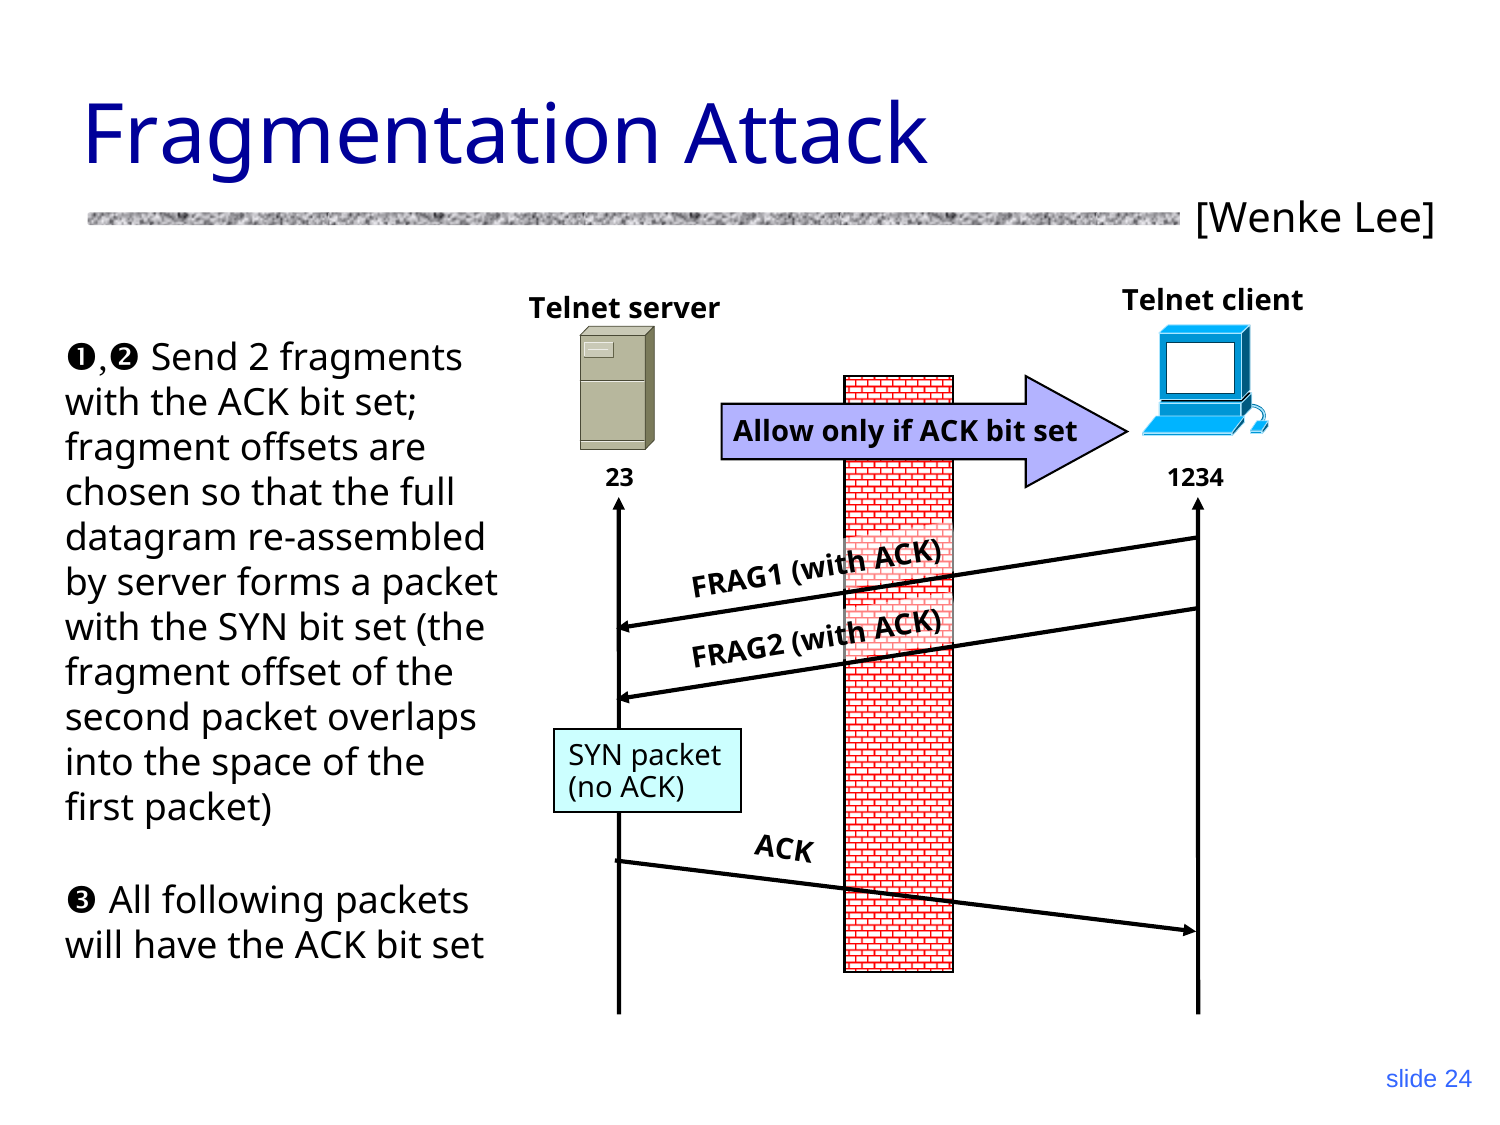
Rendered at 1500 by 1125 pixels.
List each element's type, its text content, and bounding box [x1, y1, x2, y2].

text_box Fragmentation Attack [66, 37, 1342, 188]
text_box Allow only if ACK bit set [718, 406, 1138, 457]
picture [1261, 406, 1266, 414]
text_box [721, 457, 1081, 538]
text_box [844, 891, 954, 972]
text_box [1250, 420, 1269, 434]
picture [87, 212, 1180, 226]
text_box Telnet client [1107, 274, 1319, 325]
text_box 23 [590, 451, 649, 500]
text_box 1234 [1152, 425, 1239, 500]
text_box [Wenke Lee] [1180, 184, 1451, 250]
text_box  All following packets will have the ACK bit set [49, 862, 526, 975]
text_box ACK [737, 816, 833, 880]
picture [579, 325, 655, 451]
text_box SYN packet (no ACK) [553, 729, 742, 812]
text_box FRAG1 (with ACK) [672, 521, 960, 615]
text_box Telnet server [513, 283, 736, 334]
text_box [1142, 325, 1252, 436]
text_box , Send 2 fragments with the ACK bit set; fragment offsets are chosen so that the full datagram re-assembled by server forms a packet with the SYN bit set (the fragment offset of the second packet overlaps into the space of the first packet) [50, 319, 515, 836]
text_box [721, 376, 1081, 406]
text_box slide <number> [1174, 1025, 1488, 1101]
text_box [844, 649, 954, 899]
text_box FRAG2 (with ACK) [672, 591, 960, 686]
text_box [844, 643, 954, 661]
text_box [844, 578, 954, 608]
